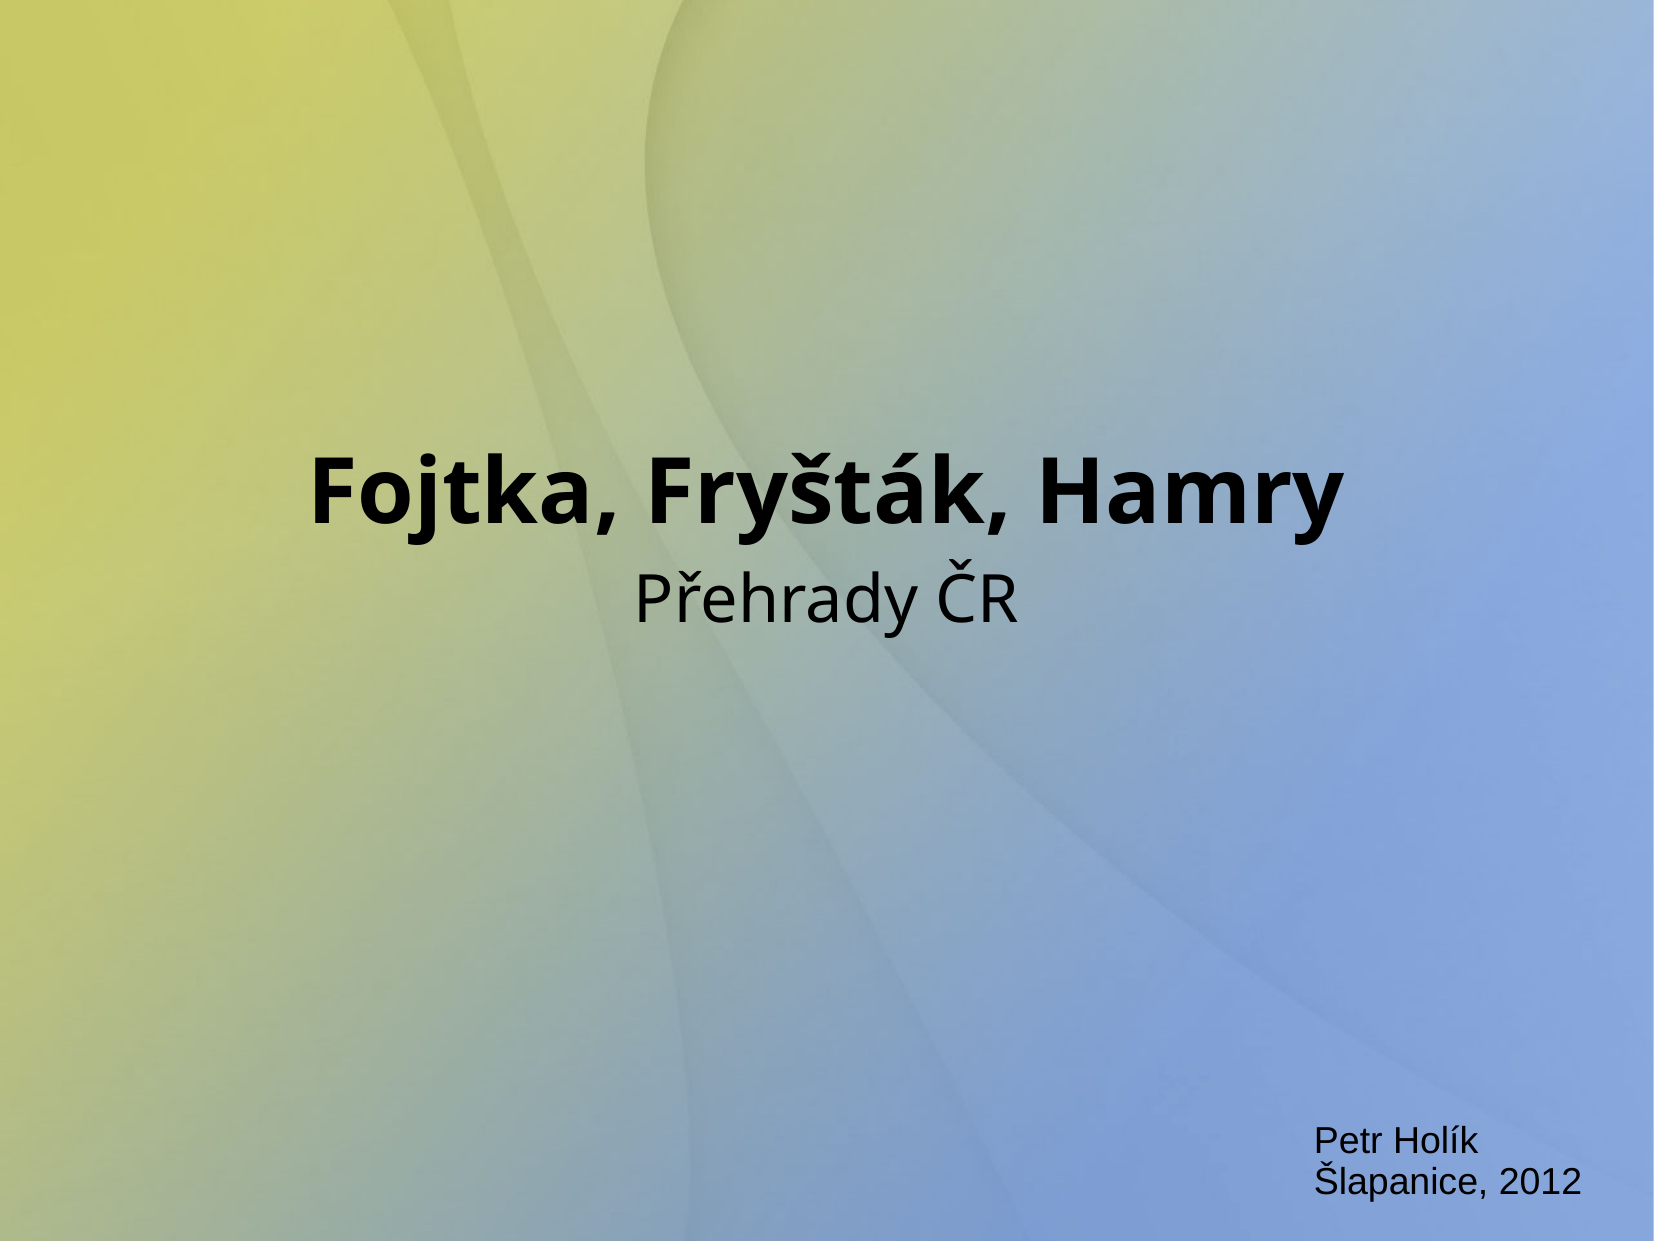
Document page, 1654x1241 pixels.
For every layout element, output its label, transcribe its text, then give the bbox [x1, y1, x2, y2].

text_box Petr Holík Šlapanice, 2012 [1299, 1111, 1614, 1211]
subtitle Fojtka, Fryšták, Hamry Přehrady ČR [82, 49, 1571, 1109]
picture [0, 0, 1654, 1241]
